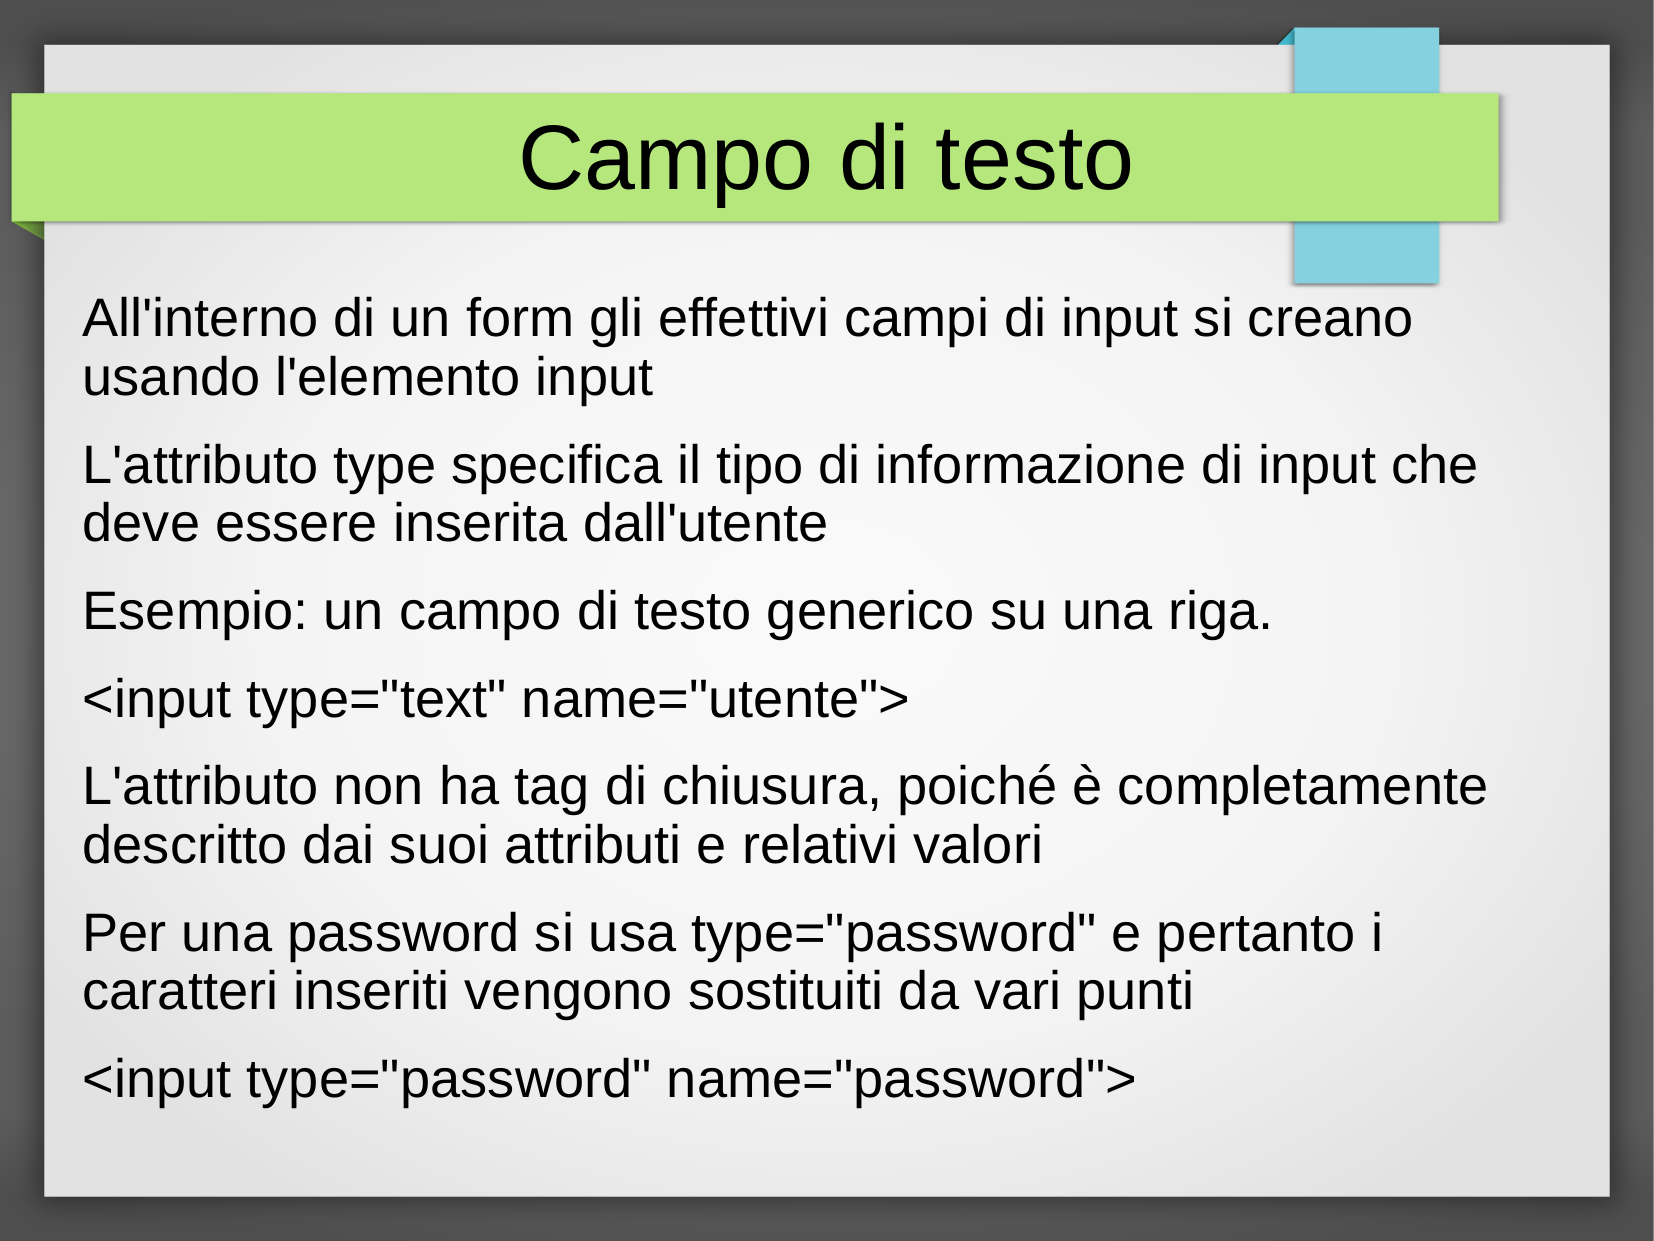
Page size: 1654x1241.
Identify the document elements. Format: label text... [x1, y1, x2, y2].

picture [0, 0, 1654, 1241]
title Campo di testo [82, 49, 1571, 257]
list All'interno di un form gli effettivi campi di input si creano usando l'elemento input L'attributo type specifica il tipo di informazione di input che deve essere inserita dall'utente Esempio: un campo di testo generico su una riga. <input type="text" name="utente"> L'attributo non ha tag di chiusura, poiché è completamente descritto dai suoi attributi e relativi valori Per una password si usa type="password" e pertanto i caratteri inseriti vengono sostituiti da vari punti <input type="password" name="password"> [82, 290, 1571, 1144]
